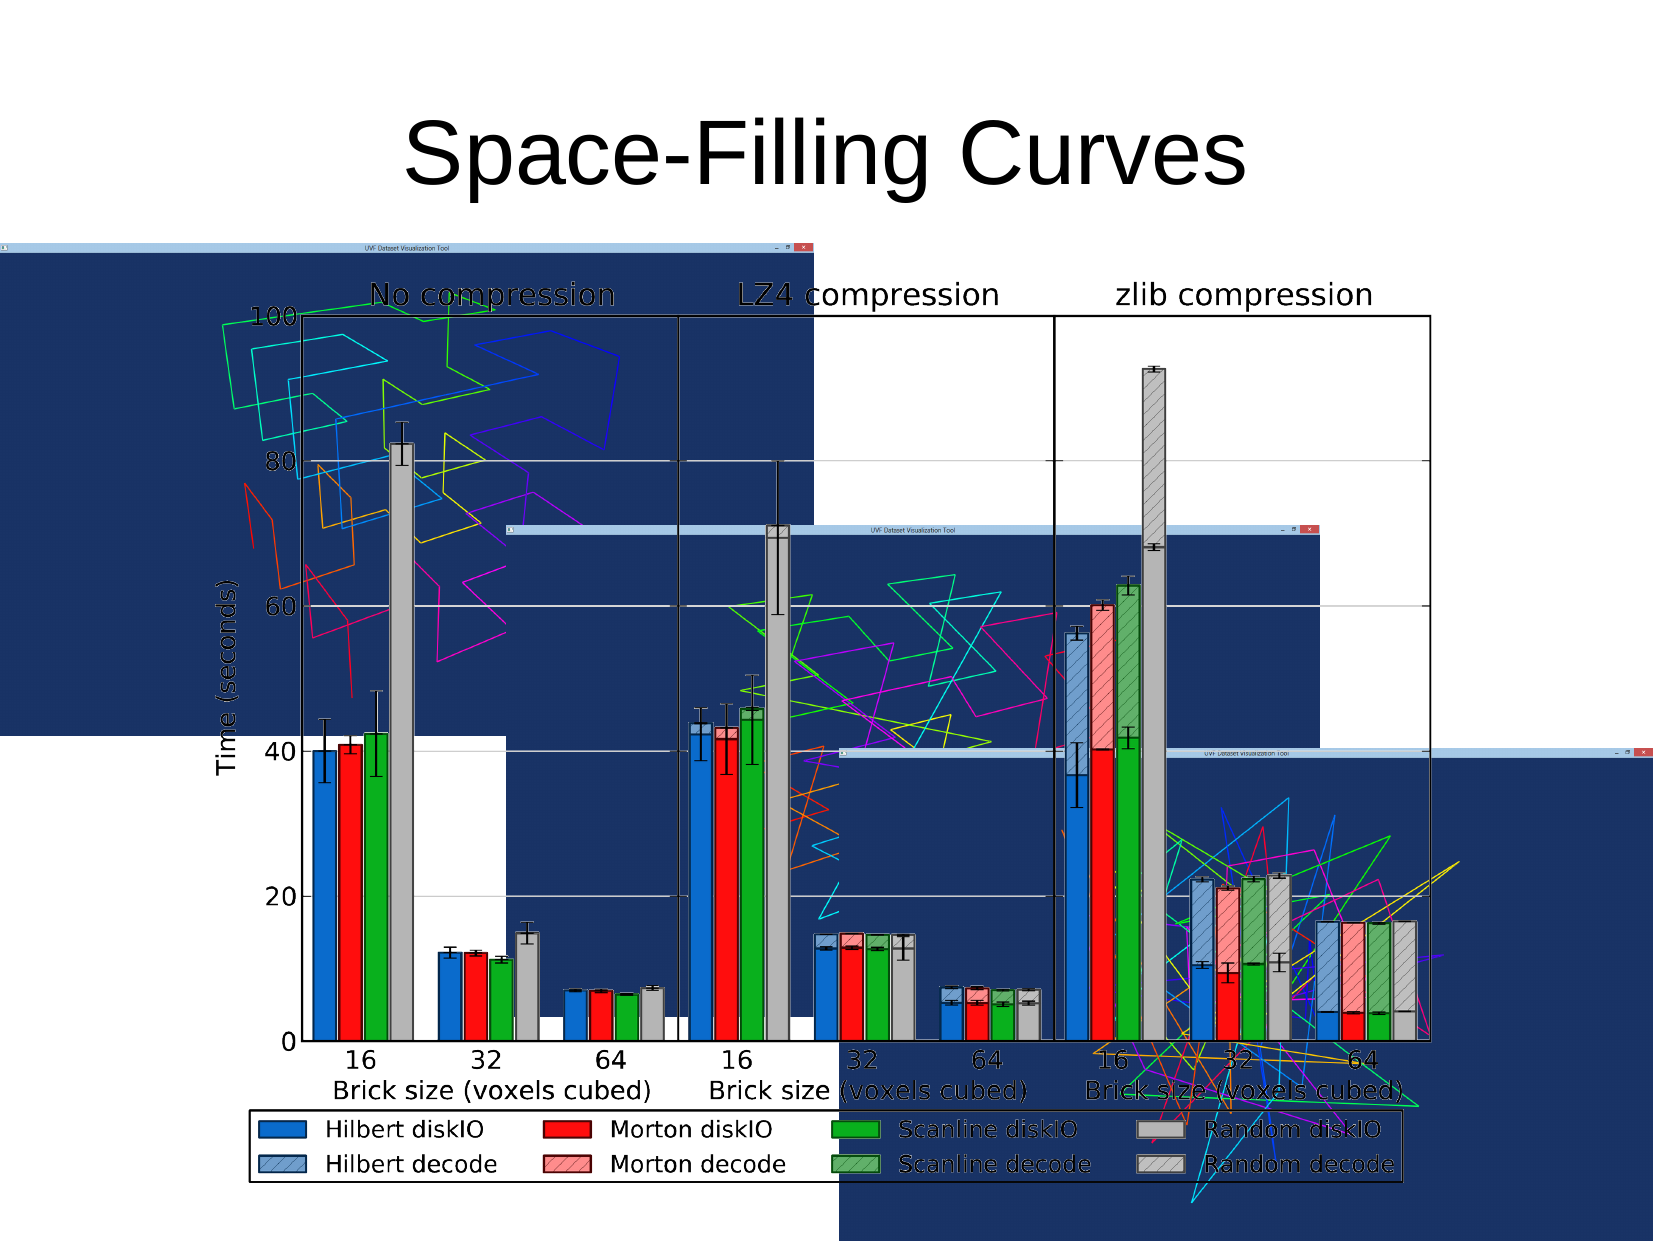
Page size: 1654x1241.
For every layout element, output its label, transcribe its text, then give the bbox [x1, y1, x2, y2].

title Space-Filling Curves [82, 49, 1571, 257]
picture [0, 243, 1653, 1241]
